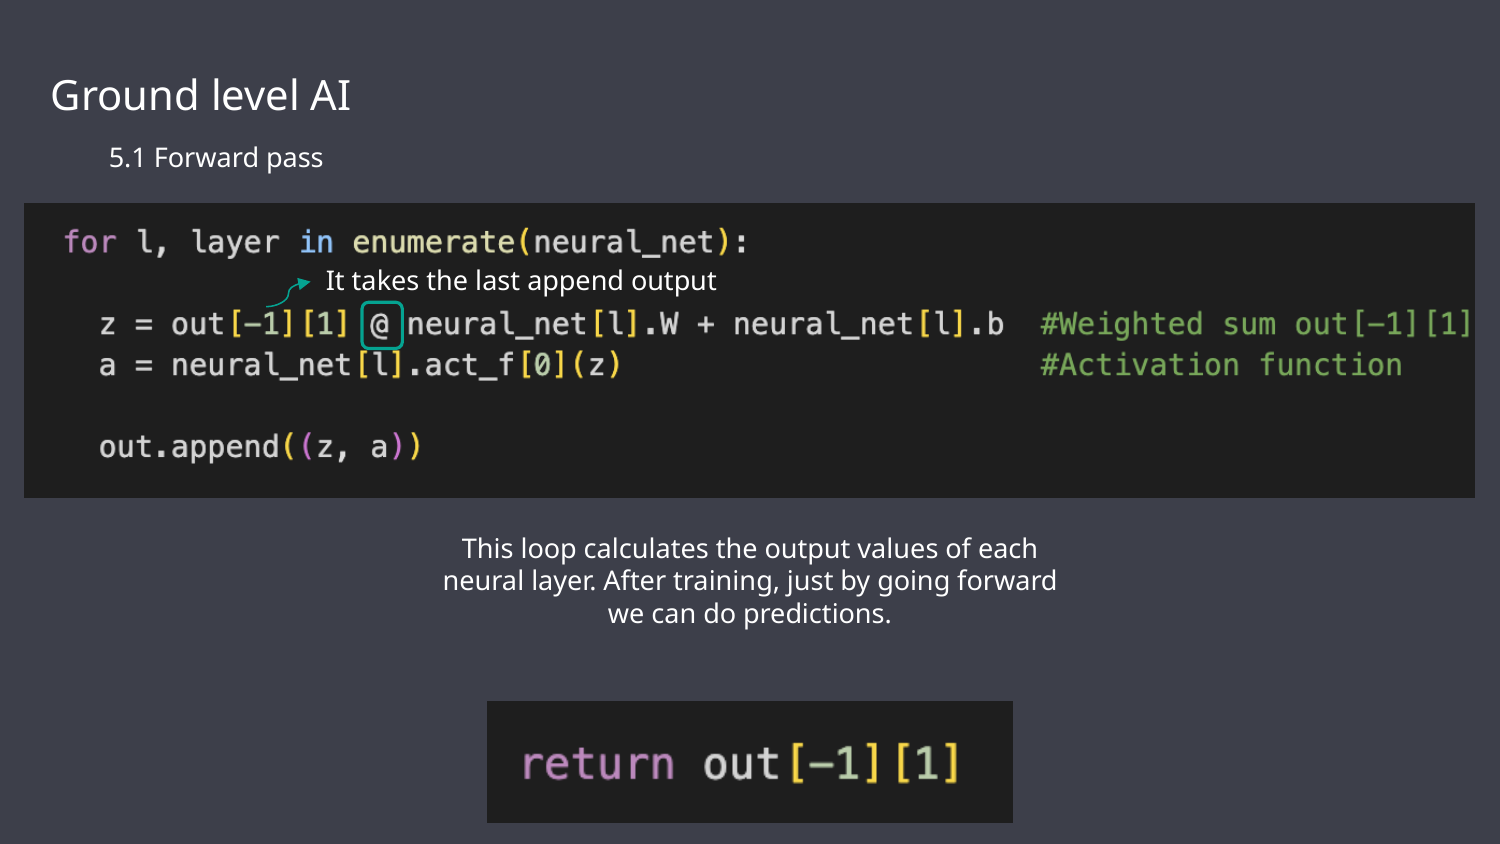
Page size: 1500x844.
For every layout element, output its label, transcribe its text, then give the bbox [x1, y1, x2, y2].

text_box 5.1 Forward pass [93, 125, 433, 198]
picture [487, 701, 1013, 824]
picture [24, 203, 1475, 498]
text_box It takes the last append output [310, 248, 885, 315]
text_box Ground level AI [35, 53, 460, 120]
text_box This loop calculates the output values of each neural layer. After training, just by going forward we can do predictions. [412, 515, 1088, 684]
